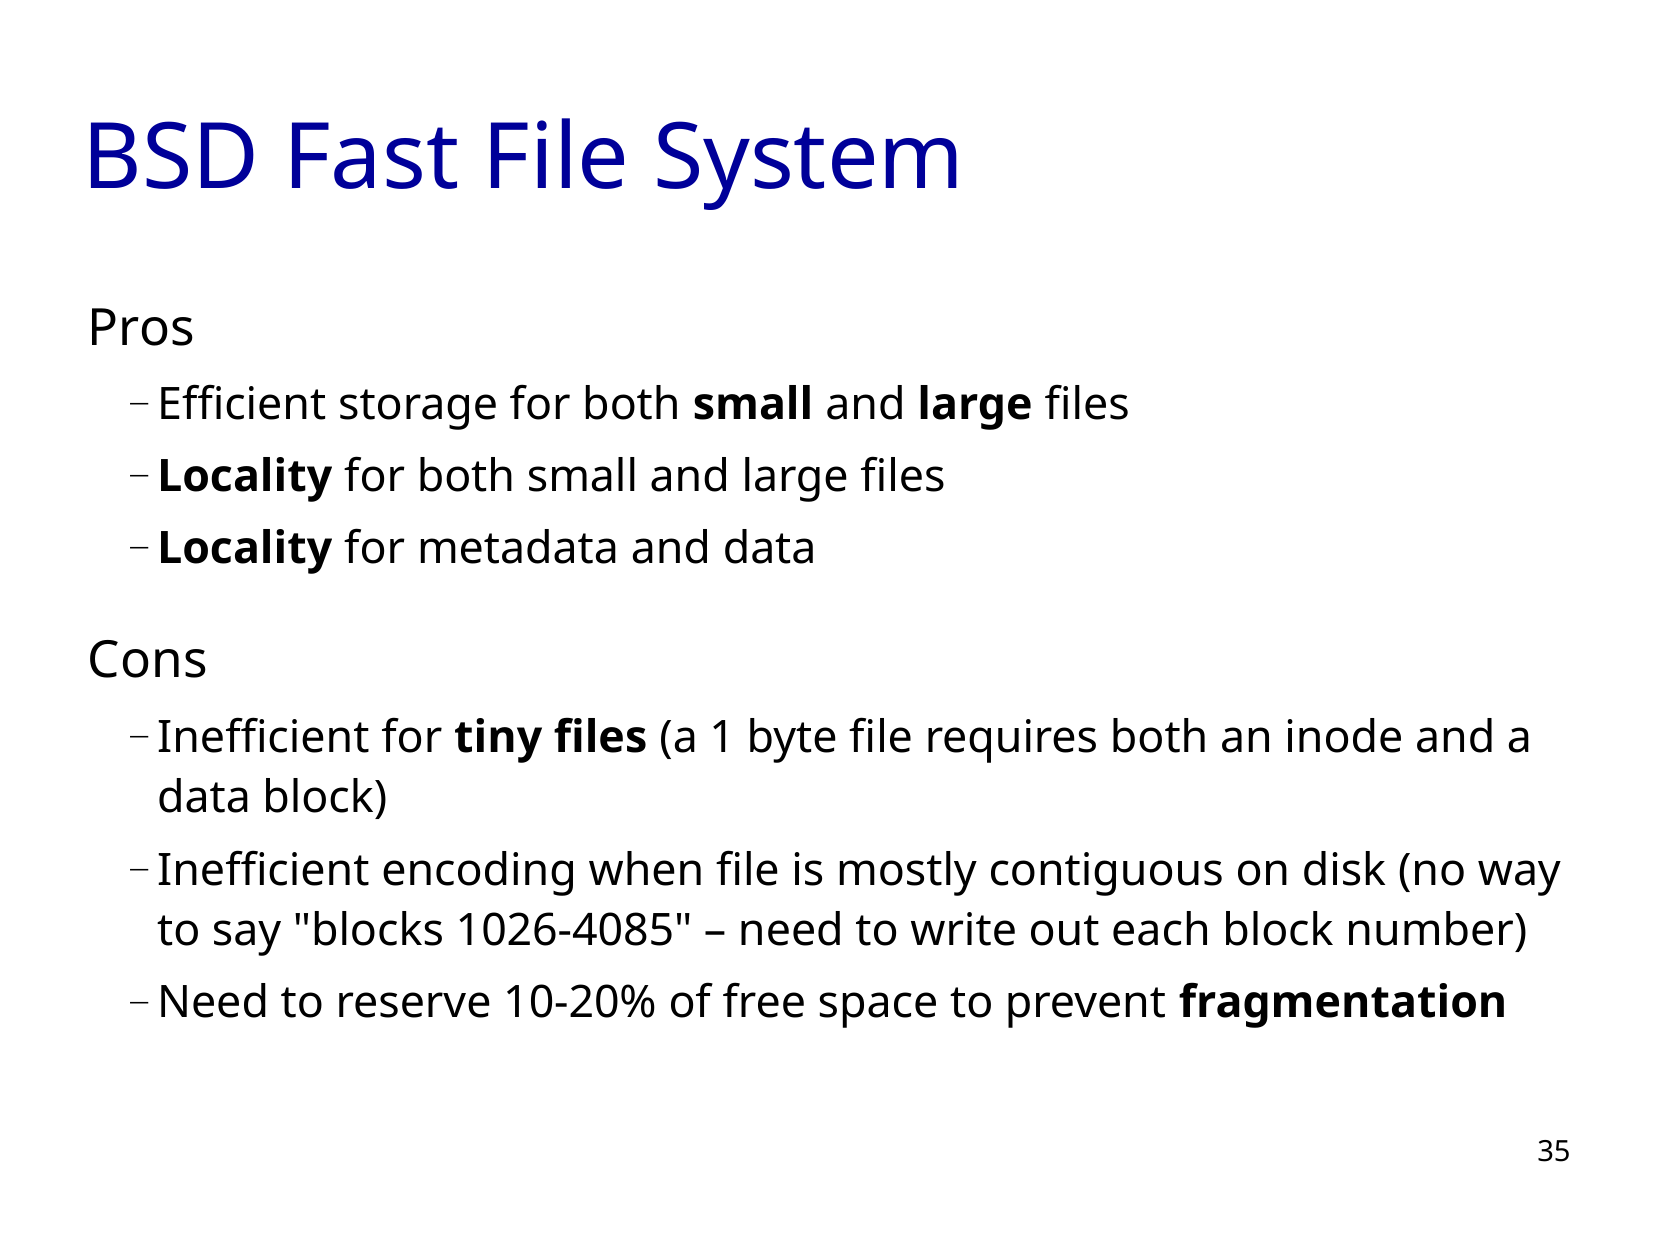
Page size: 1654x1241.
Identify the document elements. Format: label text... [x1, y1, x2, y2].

title BSD Fast File System [82, 49, 1571, 257]
list Pros Efficient storage for both small and large files Locality for both small and large files Locality for metadata and data Cons Inefficient for tiny files (a 1 byte file requires both an inode and a data block) Inefficient encoding when file is mostly contiguous on disk (no way to say "blocks 1026-4085" – need to write out each block number) Need to reserve 10-20% of free space to prevent fragmentation [60, 290, 1571, 1096]
